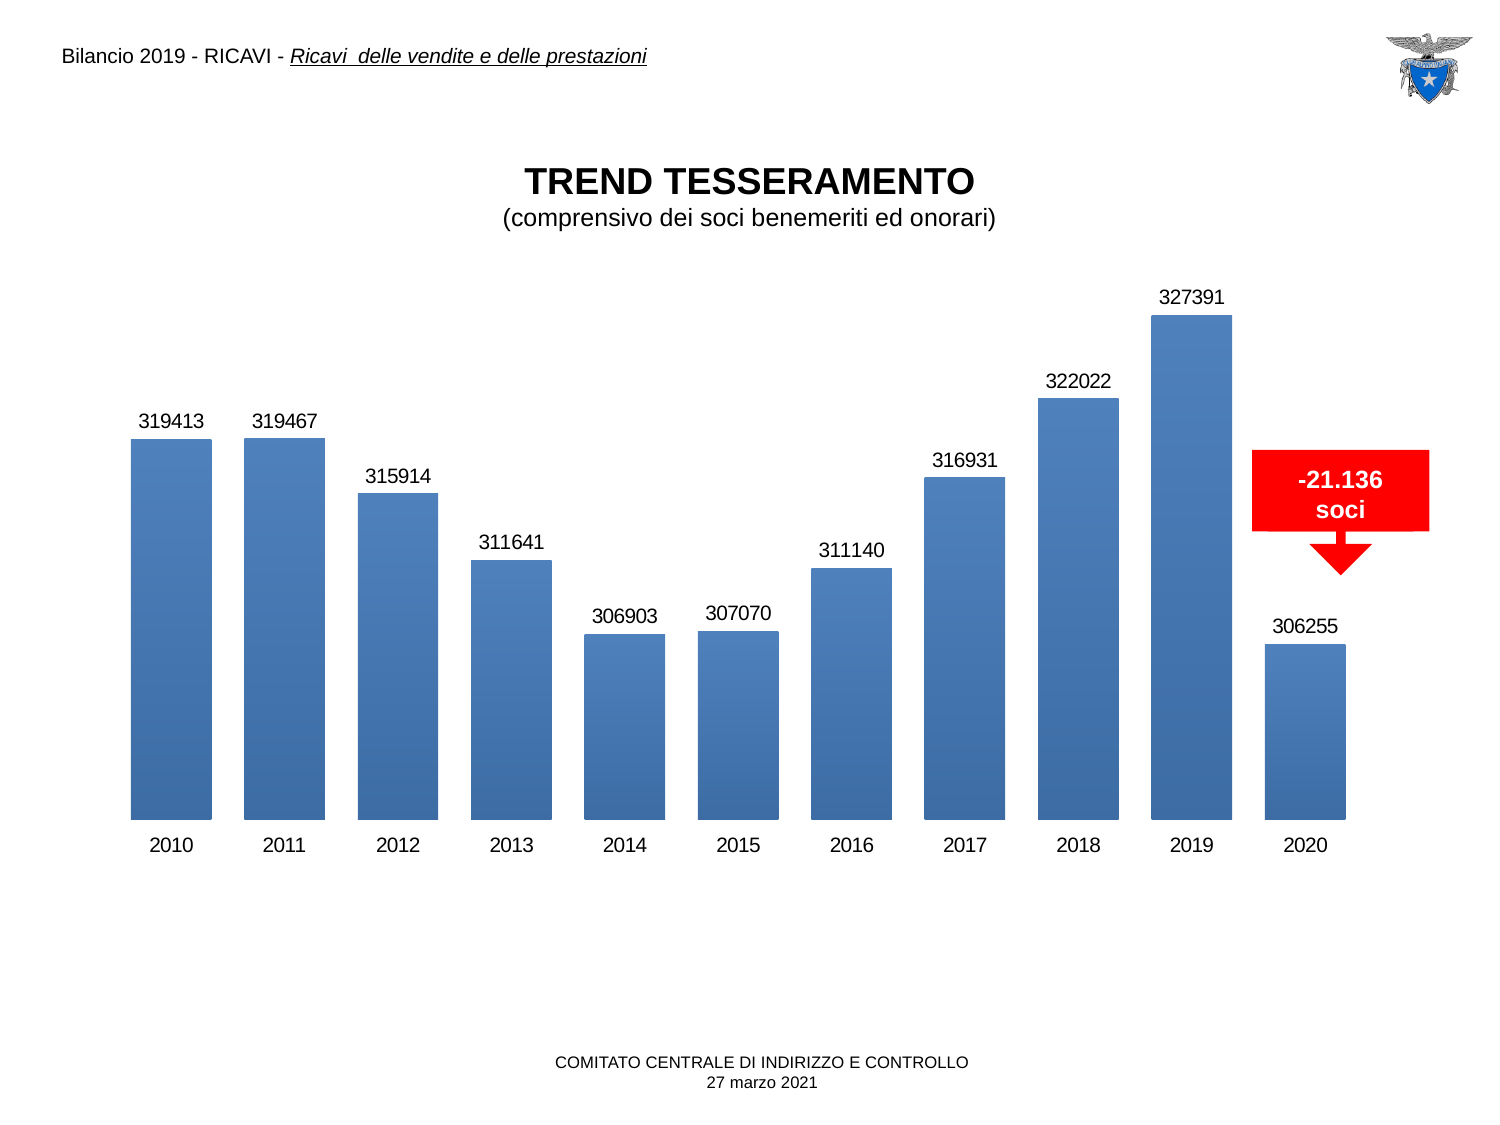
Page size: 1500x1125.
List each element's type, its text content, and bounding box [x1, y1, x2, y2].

text_box COMITATO CENTRALE DI INDIRIZZO E CONTROLLO 27 marzo 2021 [278, 1044, 1247, 1101]
chart [88, 262, 1388, 870]
picture [1382, 29, 1477, 112]
text_box Bilancio 2019 - RICAVI - Ricavi delle vendite e delle prestazioni [46, 35, 715, 76]
text_box TREND TESSERAMENTO (comprensivo dei soci benemeriti ed onorari) [247, 148, 1253, 241]
text_box -21.136 soci [1267, 456, 1414, 527]
text_box [1252, 449, 1430, 532]
text_box [1309, 532, 1373, 576]
